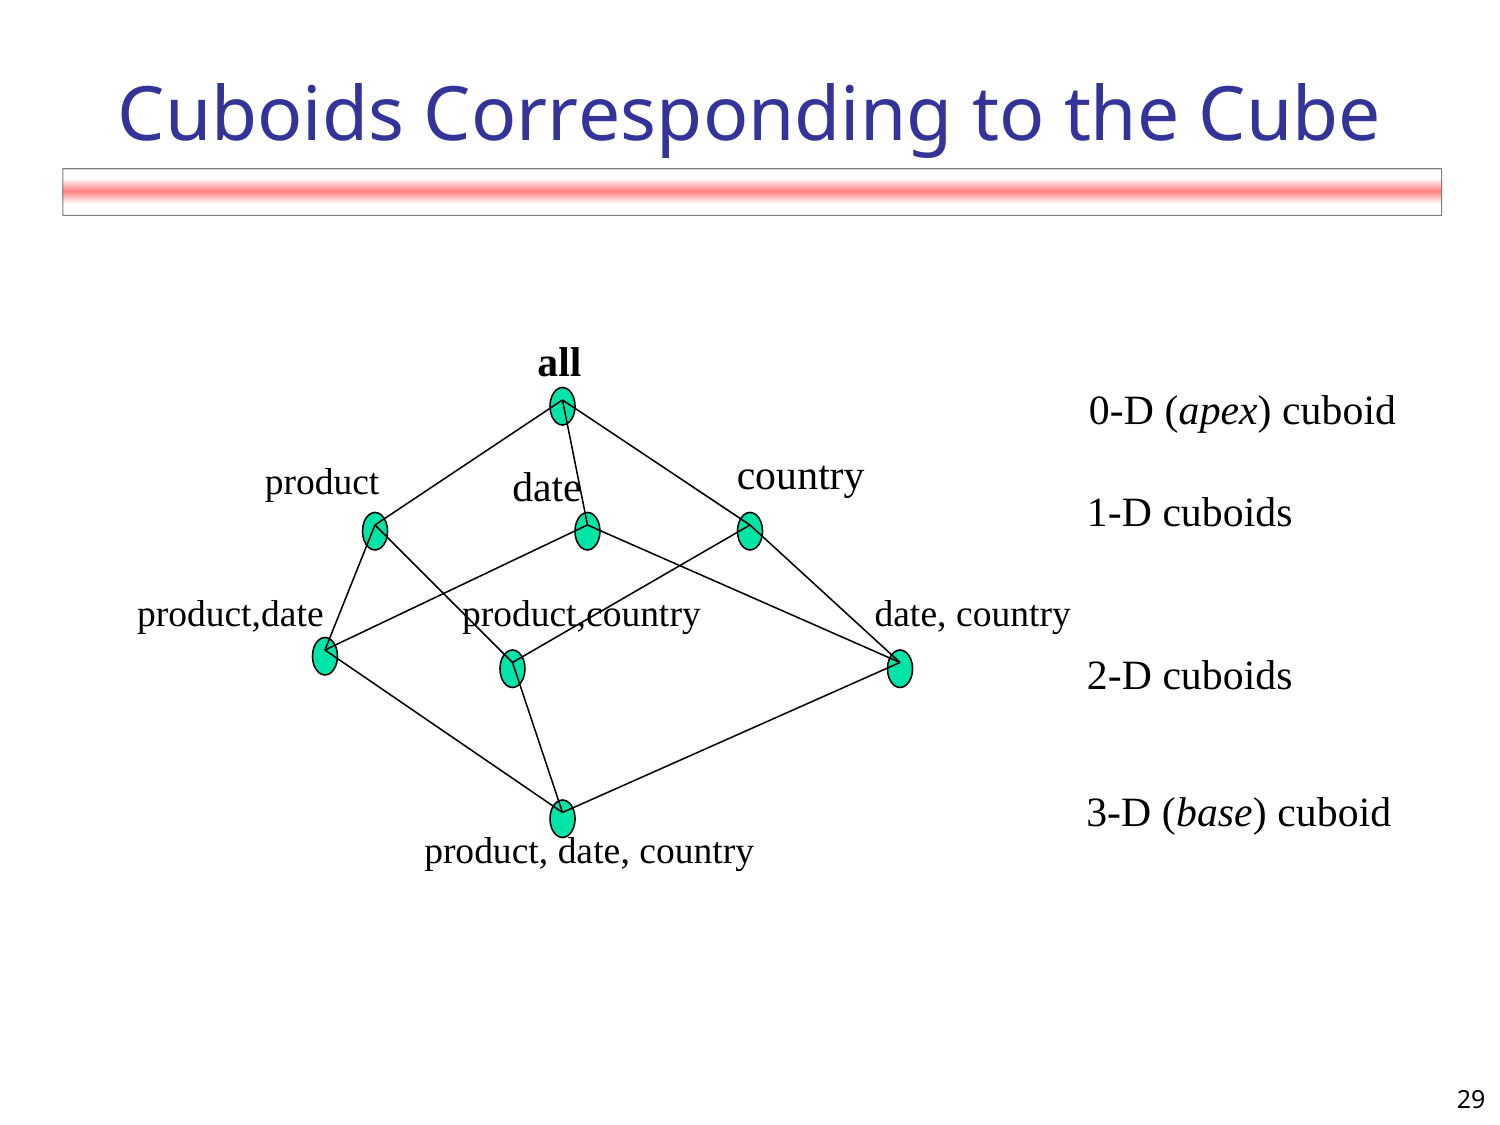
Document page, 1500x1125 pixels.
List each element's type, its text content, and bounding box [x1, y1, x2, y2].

text_box product,country [447, 581, 717, 642]
text_box product, date, country [409, 818, 770, 880]
text_box product,date [122, 581, 340, 642]
text_box all [522, 327, 597, 393]
text_box 1-D cuboids [1072, 477, 1308, 543]
text_box country [722, 439, 880, 506]
text_box 0-D (apex) cuboid [1074, 375, 1412, 441]
text_box product [250, 449, 395, 510]
title Cuboids Corresponding to the Cube [62, 49, 1438, 163]
text_box 3-D (base) cuboid [1071, 777, 1407, 843]
text_box <number> [1187, 1050, 1500, 1125]
text_box date [497, 452, 597, 518]
text_box date, country [859, 581, 1087, 642]
text_box 2-D cuboids [1072, 639, 1308, 706]
